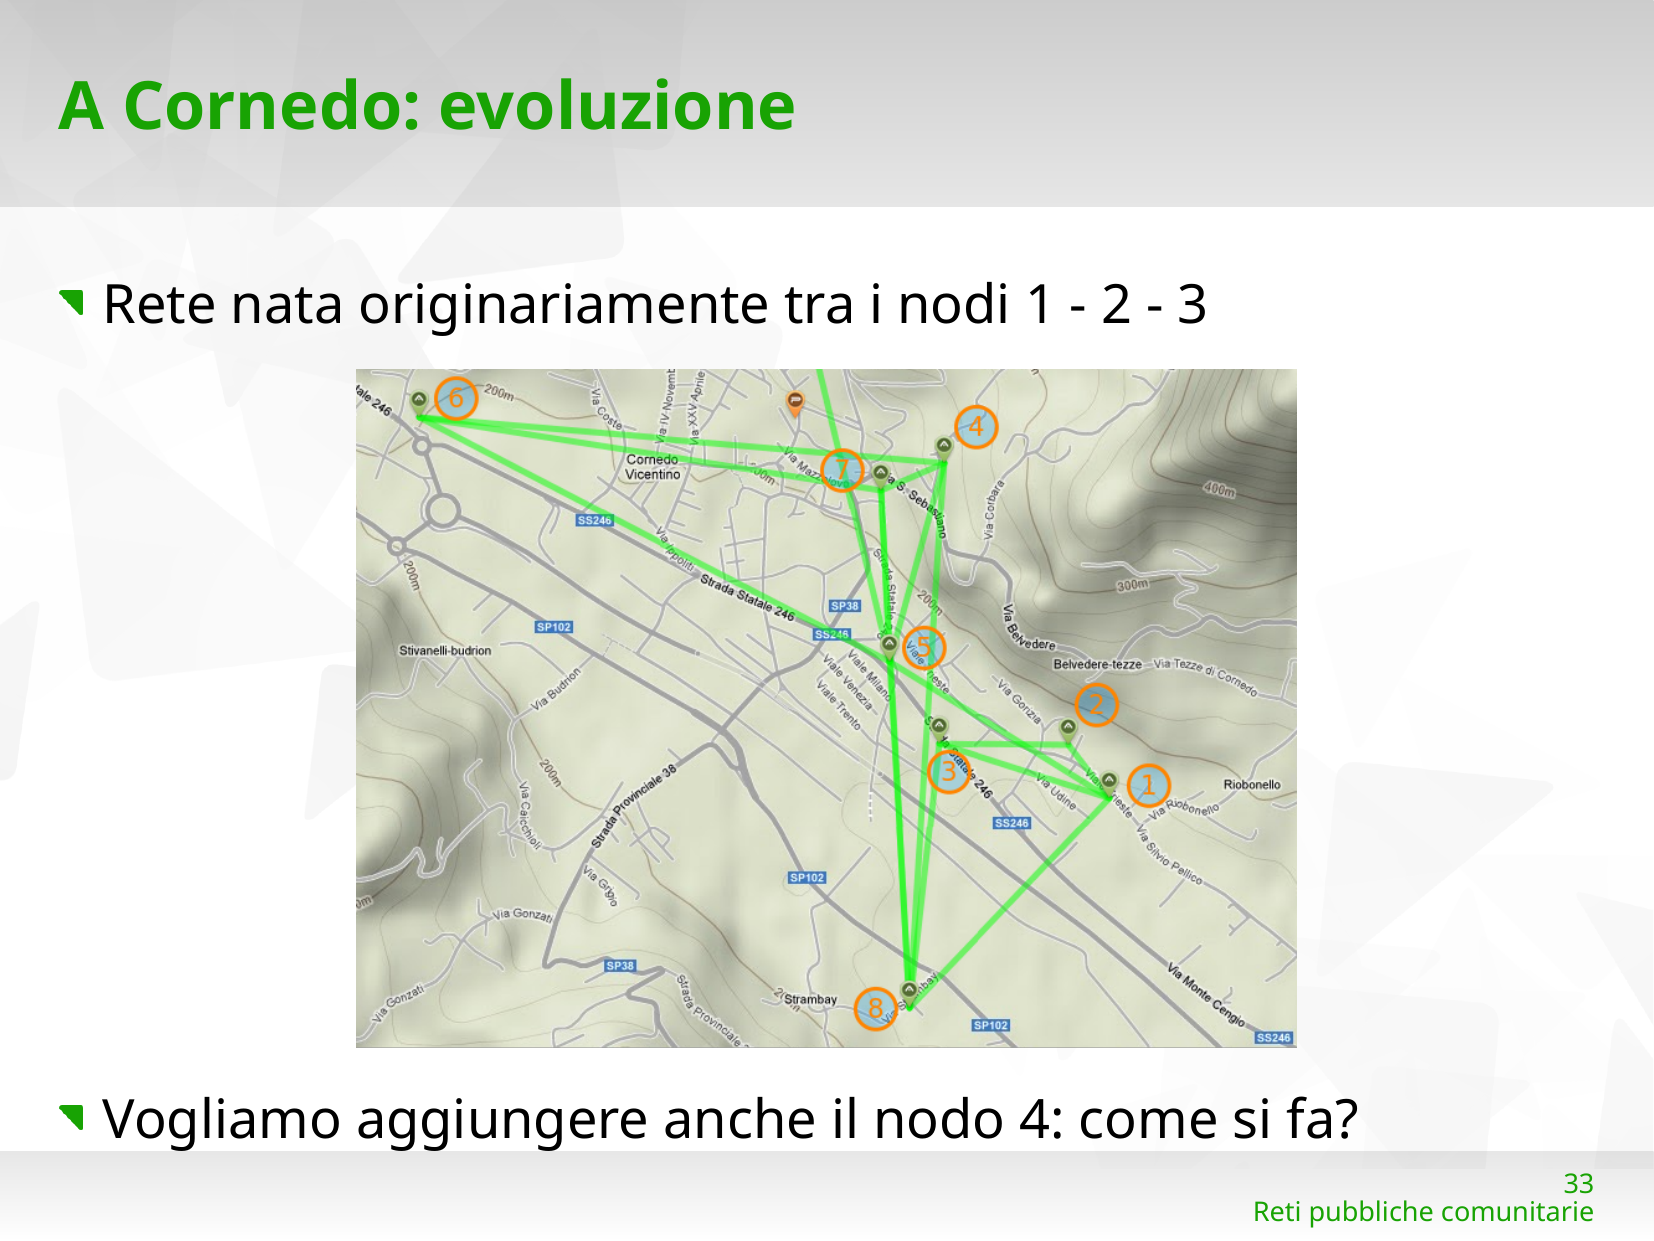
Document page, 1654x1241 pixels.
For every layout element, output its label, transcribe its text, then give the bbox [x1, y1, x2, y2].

title A Cornedo: evoluzione [59, 29, 1595, 178]
list Vogliamo aggiungere anche il nodo 4: come si fa? [59, 1080, 1595, 1158]
list Rete nata originariamente tra i nodi 1 - 2 - 3 [59, 265, 1595, 343]
picture [0, 0, 1654, 1169]
